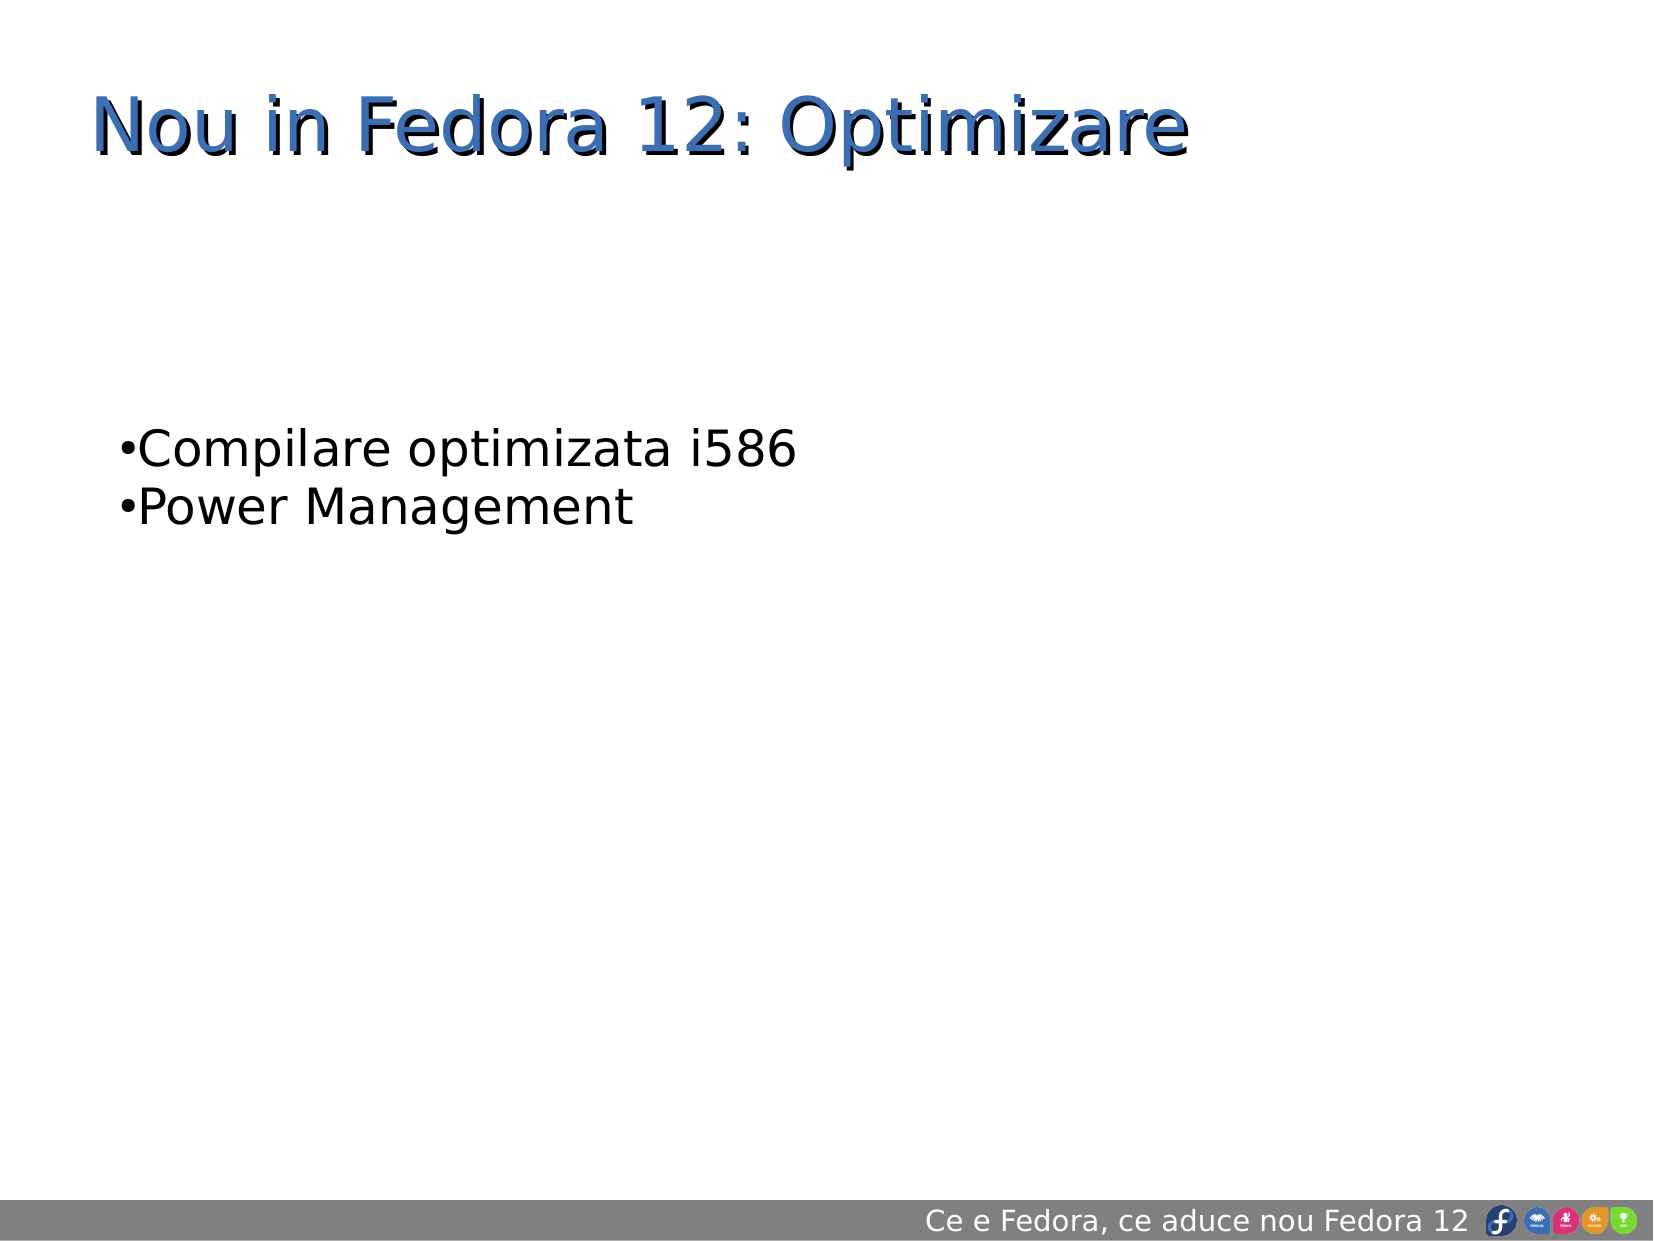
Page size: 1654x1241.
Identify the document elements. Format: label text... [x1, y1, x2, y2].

text_box [0, 1200, 910, 1241]
text_box Compilare optimizata i586 Power Management [104, 412, 1576, 834]
text_box Ce e Fedora, ce aduce nou Fedora 12 [910, 1197, 1486, 1241]
picture [1486, 1205, 1517, 1236]
text_box Nou in Fedora 12: Optimizare [75, 75, 1205, 178]
text_box [1486, 1200, 1653, 1241]
picture [1524, 1207, 1637, 1234]
